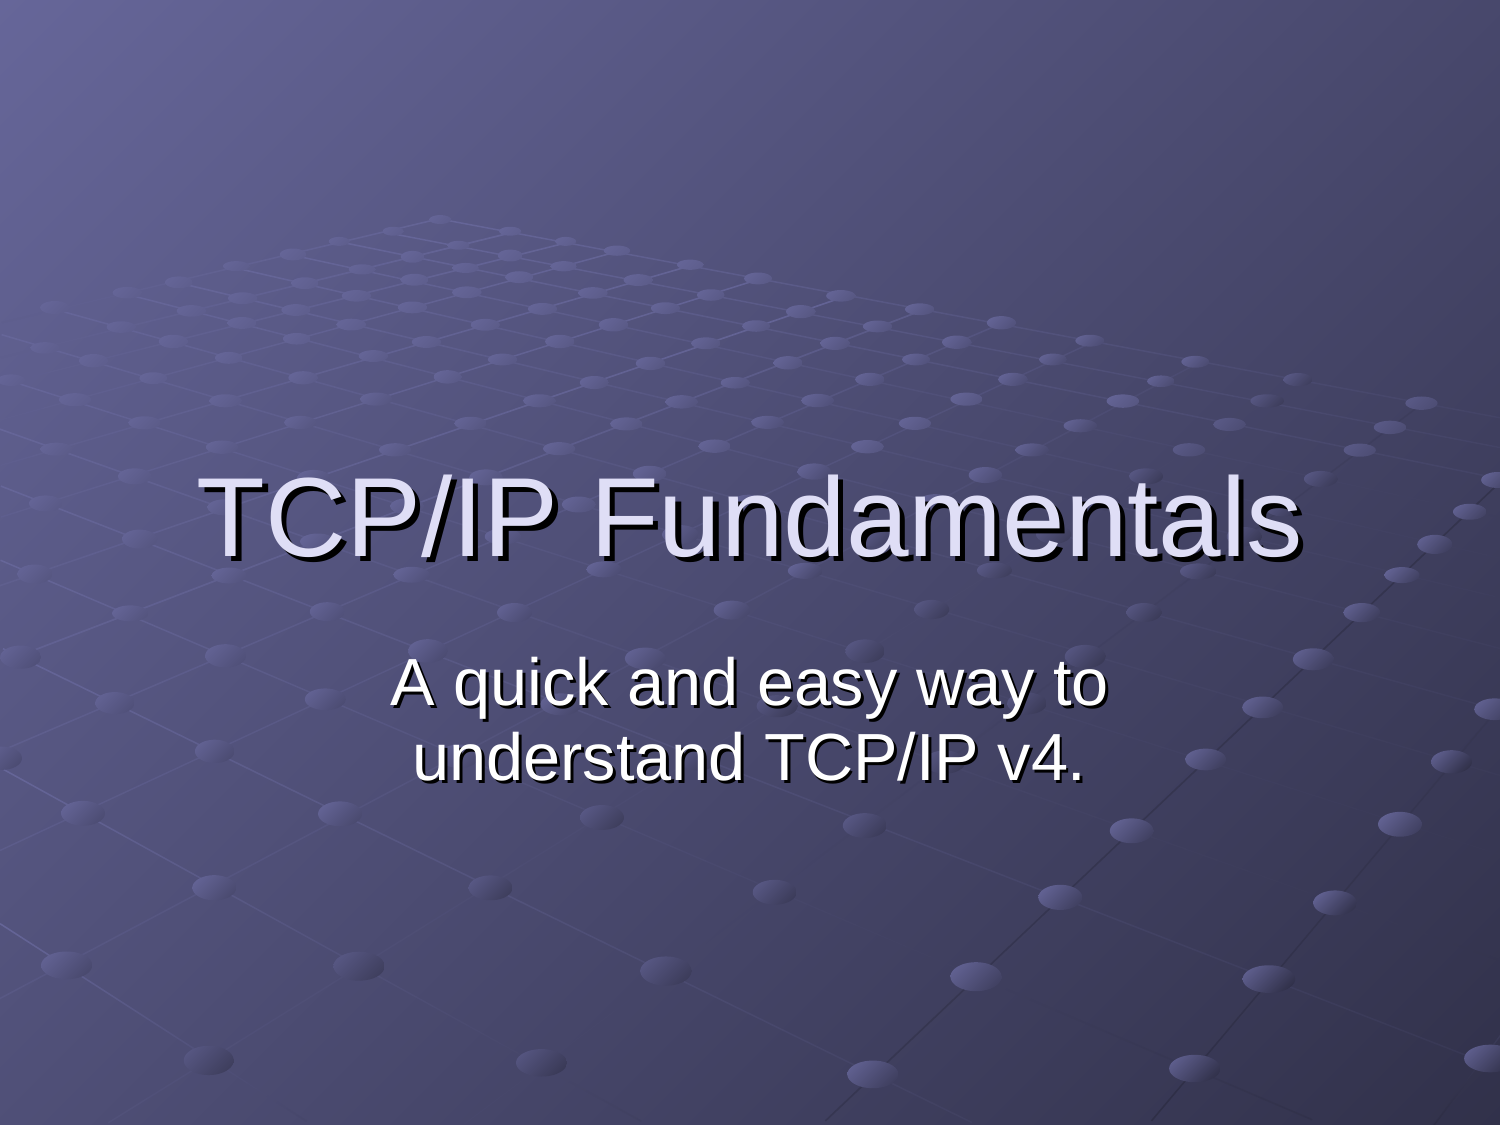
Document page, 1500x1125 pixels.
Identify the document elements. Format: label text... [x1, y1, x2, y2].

subtitle A quick and easy way to understand TCP/IP v4. [225, 637, 1276, 926]
title TCP/IP Fundamentals [112, 302, 1388, 588]
